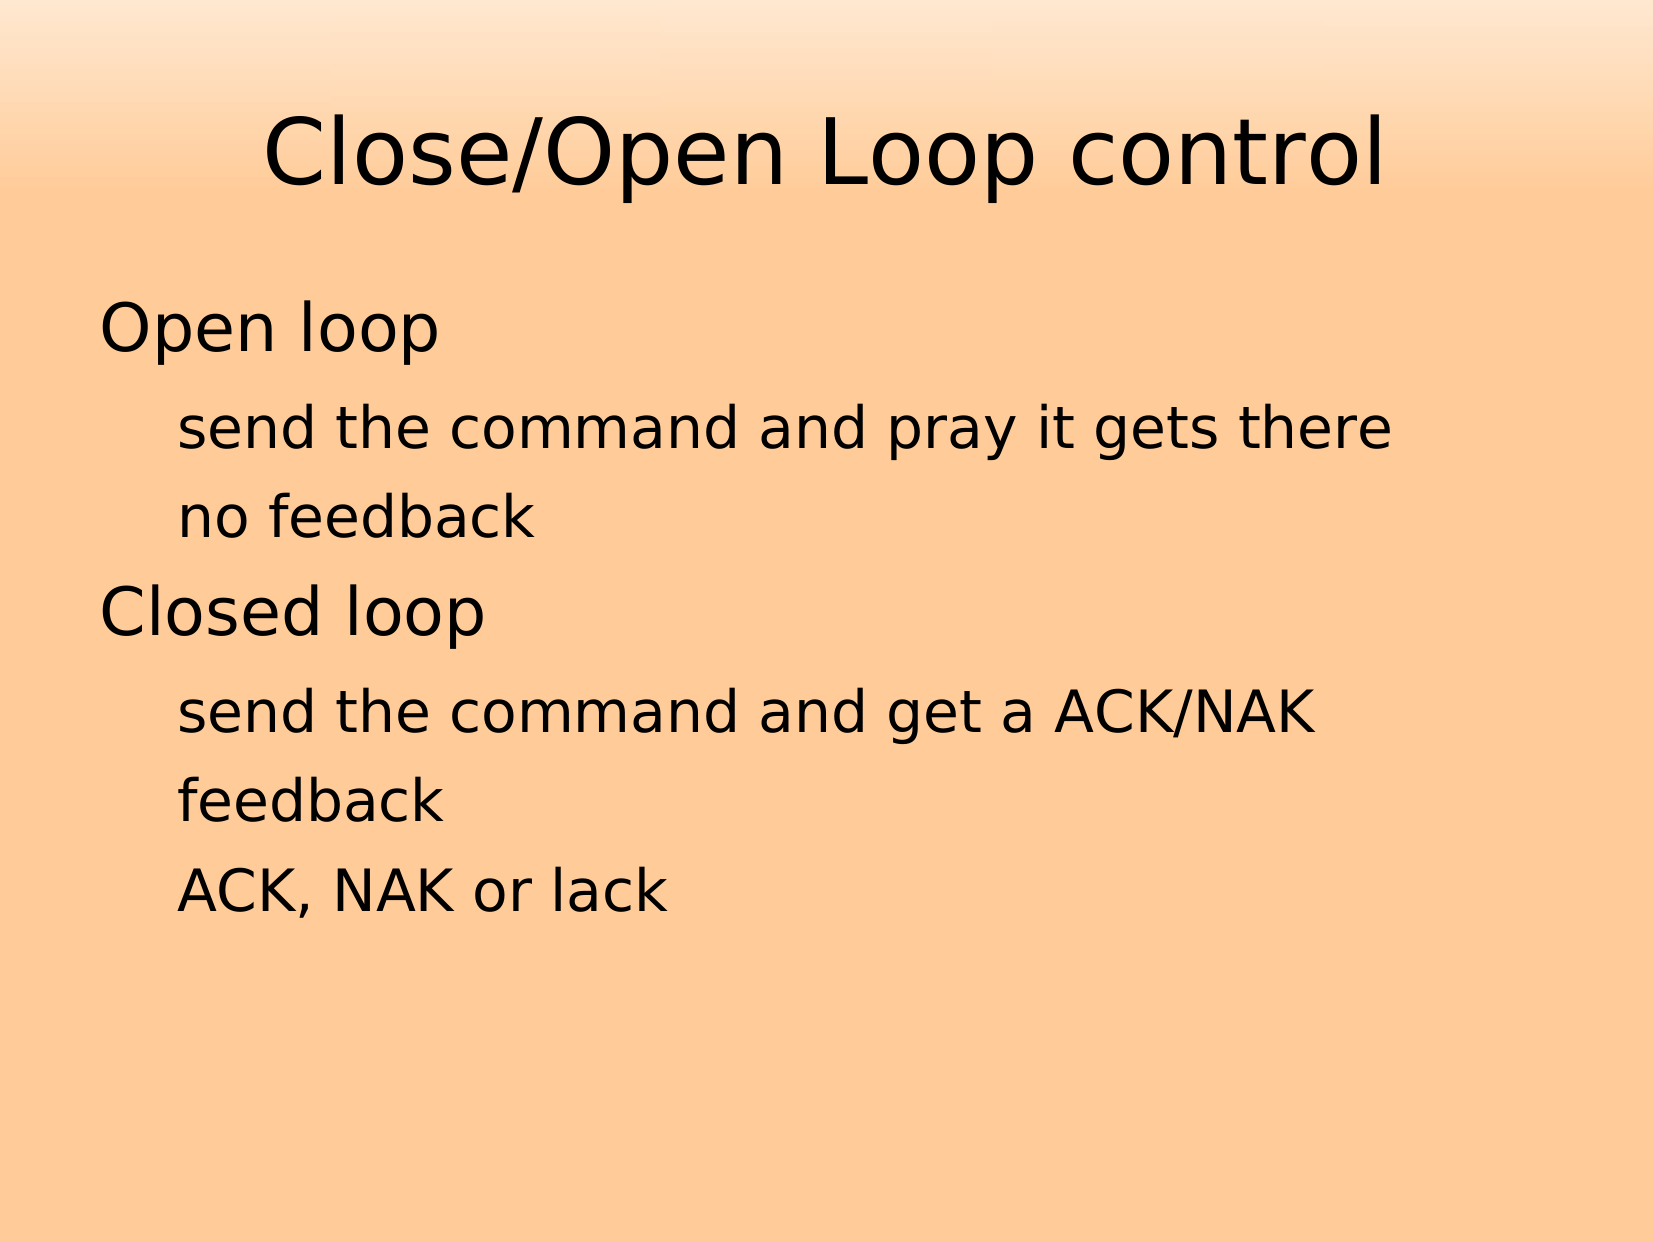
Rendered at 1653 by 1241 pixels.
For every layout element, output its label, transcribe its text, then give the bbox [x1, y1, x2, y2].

picture [0, 0, 1653, 188]
list Open loop send the command and pray it gets there no feedback Closed loop send the command and get a ACK/NAK feedback ACK, NAK or lack [82, 290, 1571, 1095]
title Close/Open Loop control [82, 56, 1571, 250]
